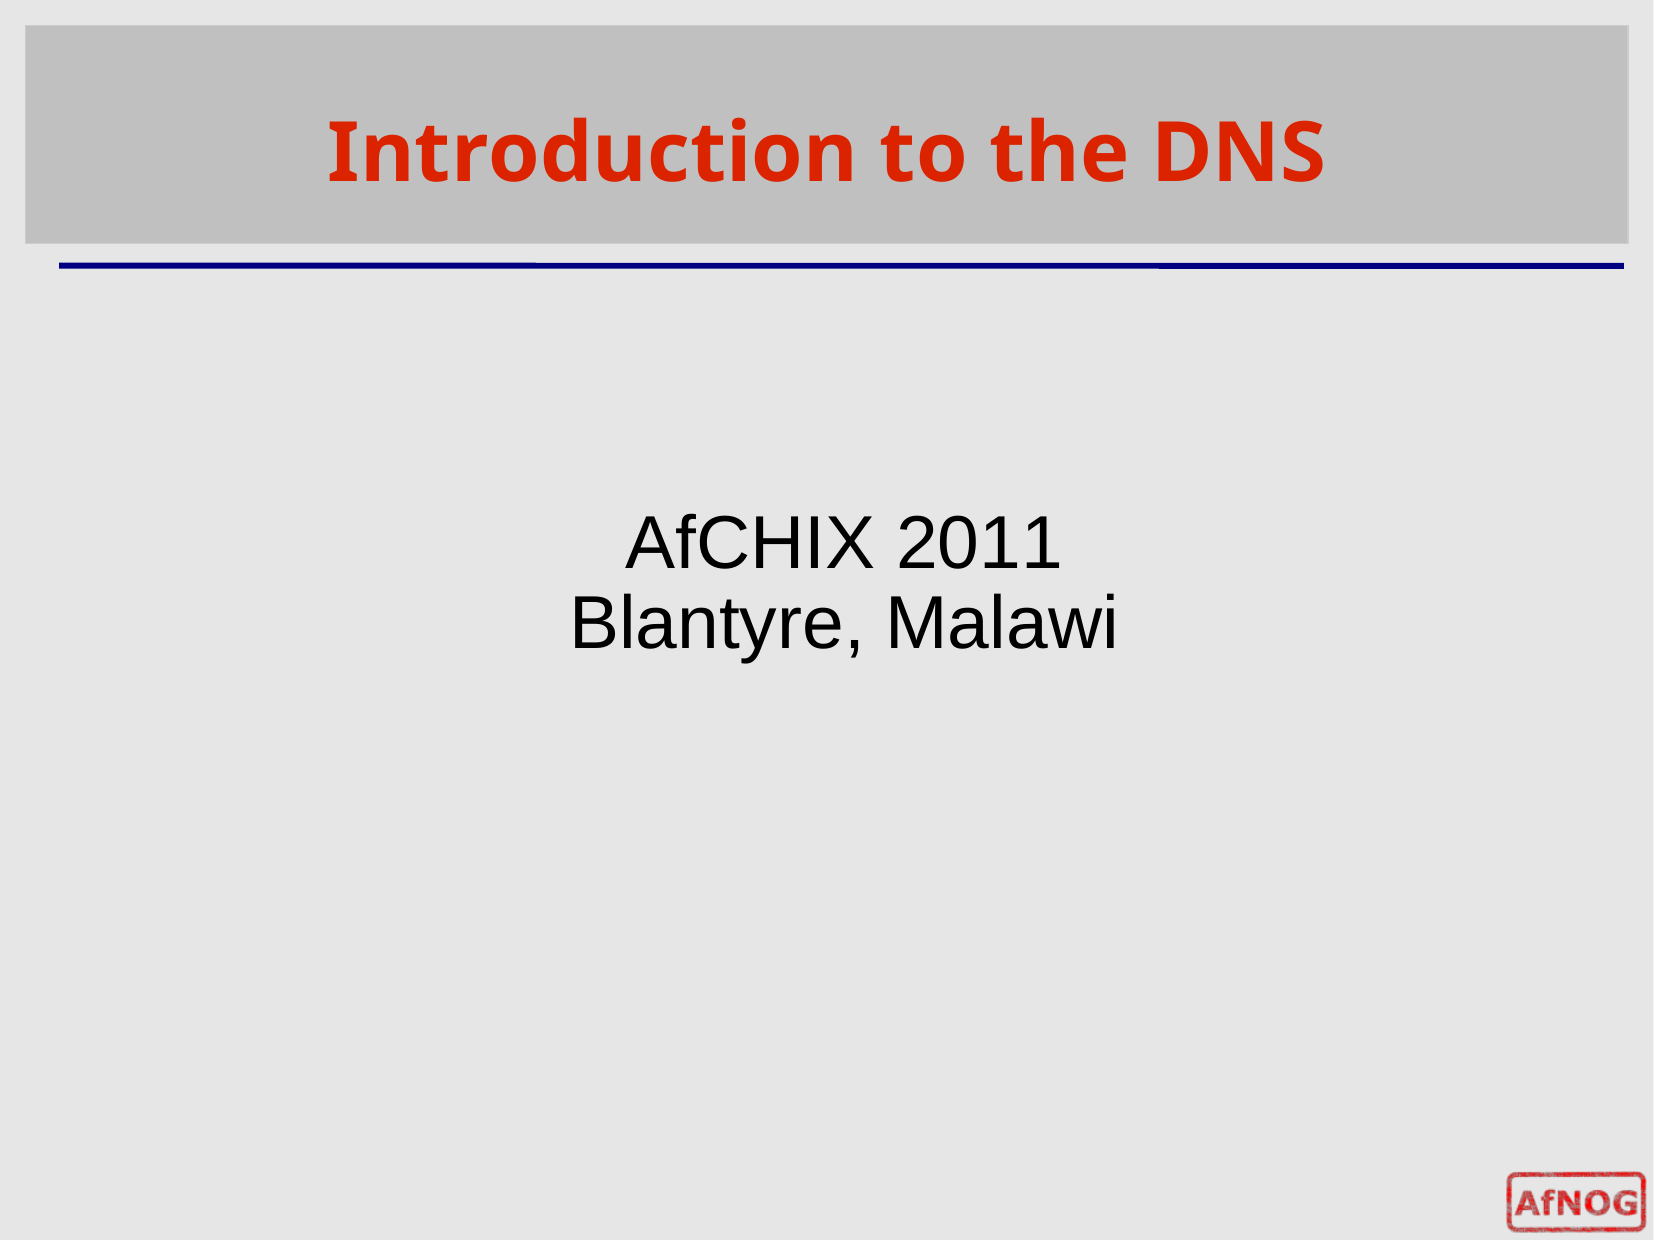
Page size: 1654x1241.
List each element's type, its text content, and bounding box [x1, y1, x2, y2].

text_box AfCHIX 2011 Blantyre, Malawi [549, 496, 1140, 683]
picture [1505, 1170, 1648, 1235]
title Introduction to the DNS [121, 46, 1534, 254]
